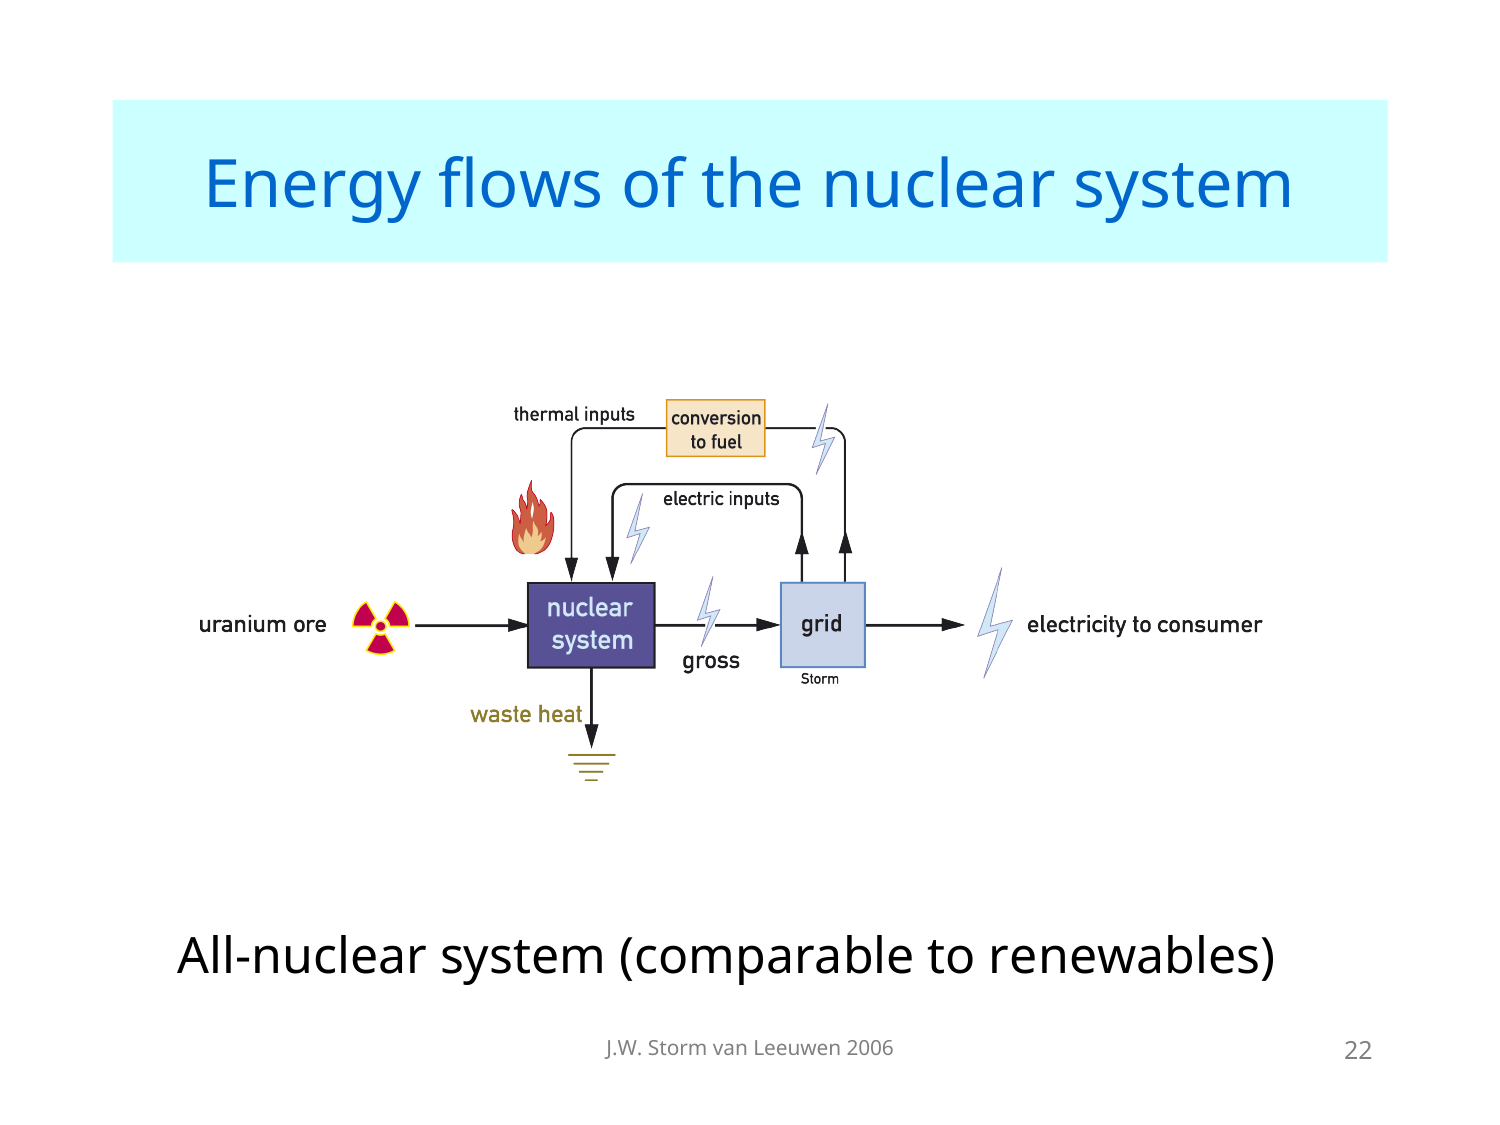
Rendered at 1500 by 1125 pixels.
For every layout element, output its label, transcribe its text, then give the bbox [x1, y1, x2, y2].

text_box Energy flows of the nuclear system [112, 99, 1388, 263]
picture [200, 399, 1263, 781]
text_box All-nuclear system (comparable to renewables) [162, 912, 1384, 997]
